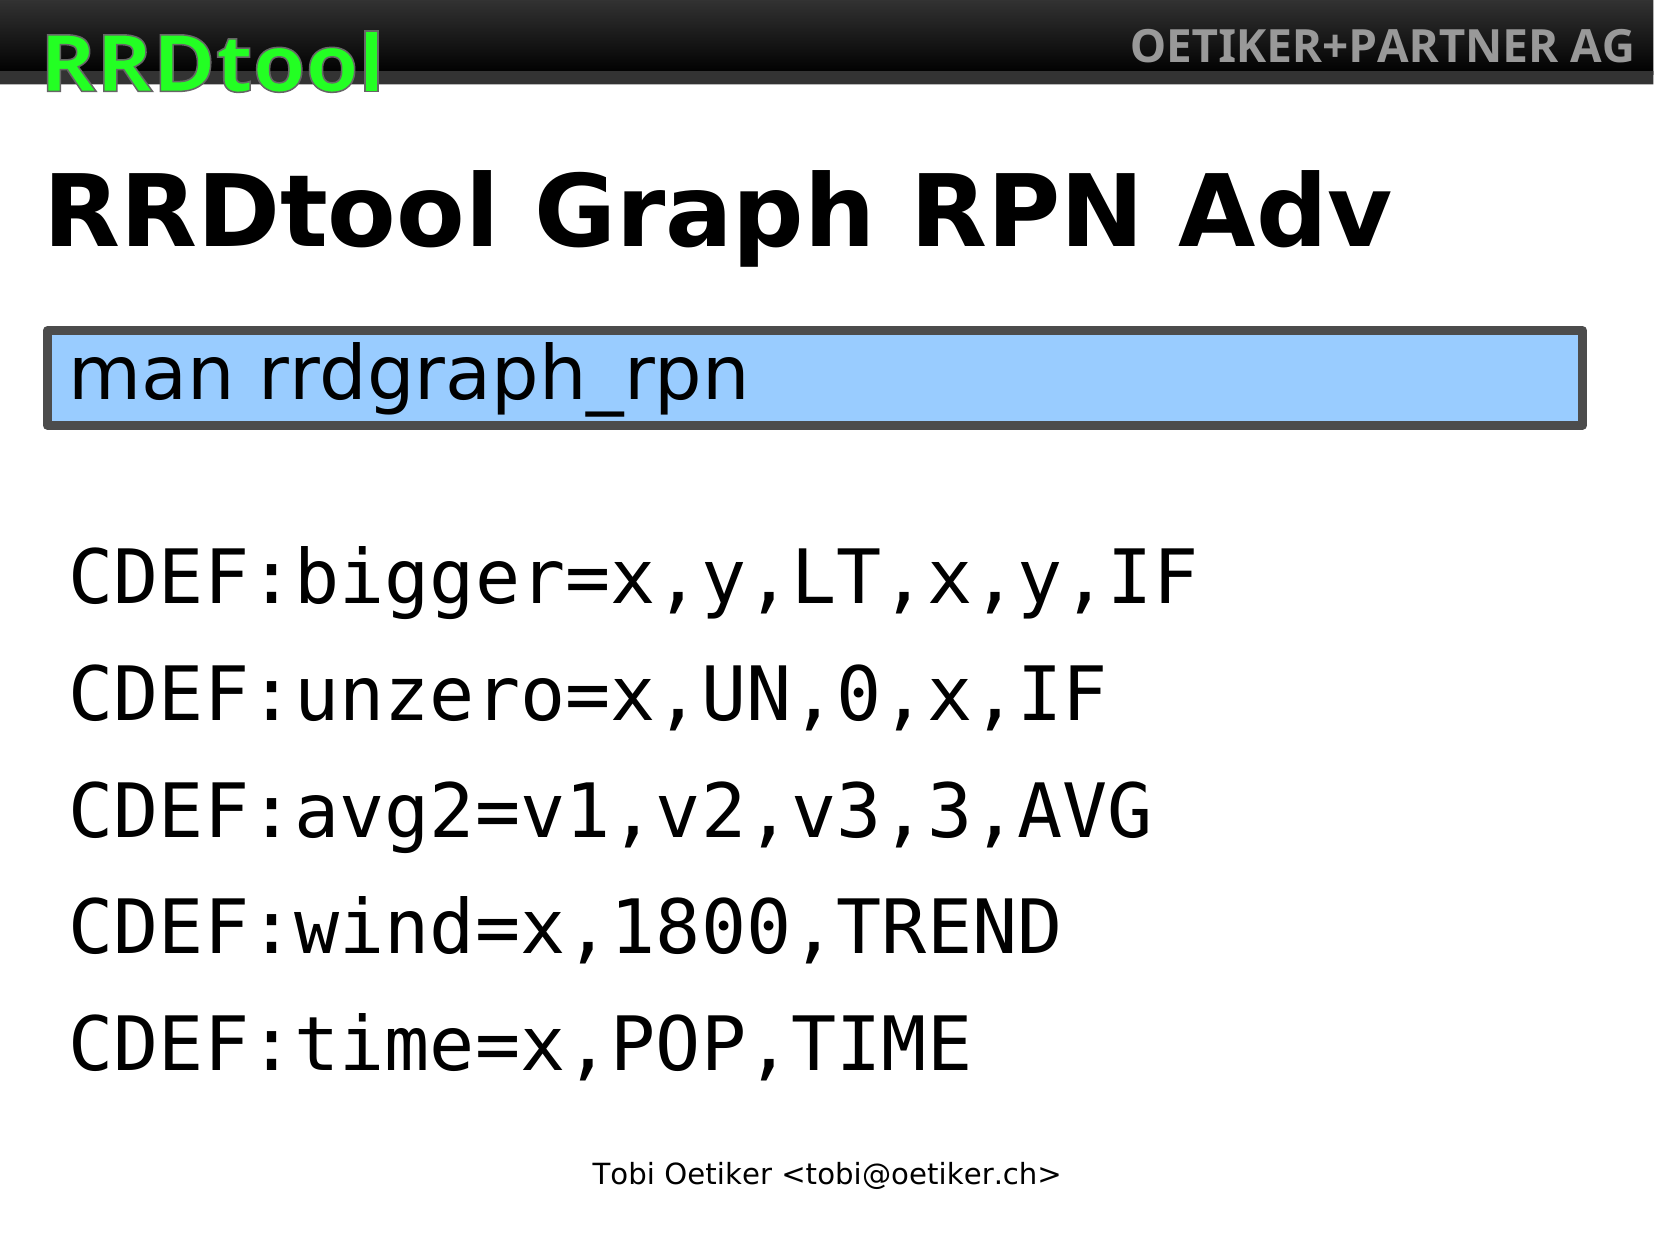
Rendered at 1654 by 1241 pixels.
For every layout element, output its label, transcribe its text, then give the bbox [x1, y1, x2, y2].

list man rrdgraph_rpn CDEF:bigger=x,y,LT,x,y,IF CDEF:unzero=x,UN,0,x,IF CDEF:avg2=v1,v2,v3,3,AVG CDEF:wind=x,1800,TREND CDEF:time=x,POP,TIME [50, 329, 1571, 1099]
title RRDtool Graph RPN Adv [43, 137, 1582, 287]
text_box [1571, 330, 1583, 426]
